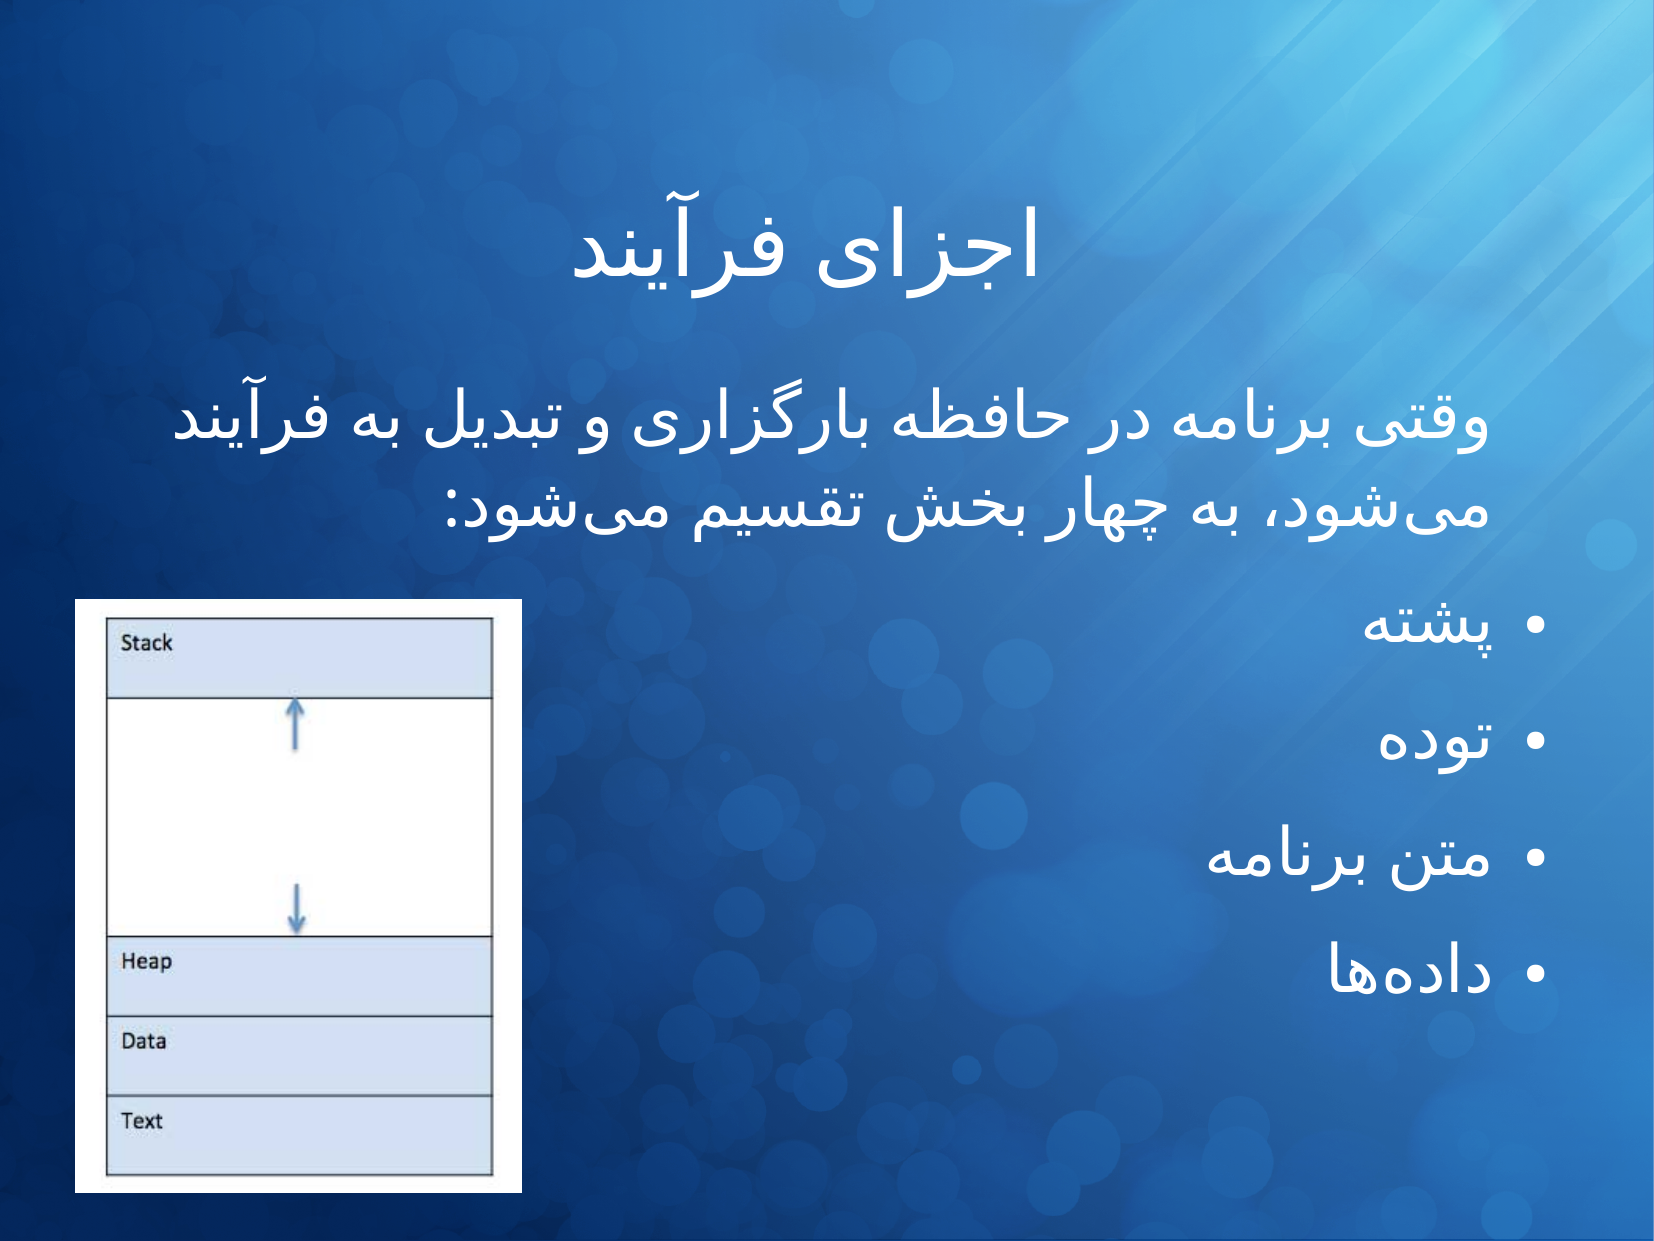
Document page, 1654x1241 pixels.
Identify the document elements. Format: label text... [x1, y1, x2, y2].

list وقتی برنامه در حافظه بارگزاری و تبدیل به فرآیند می‌شود، به چهار بخش تقسیم می‌شود: پشته توده متن برنامه داده‌ها [112, 379, 1566, 1133]
title اجزای فرآيند [112, 169, 1501, 338]
picture [0, 0, 1654, 1241]
